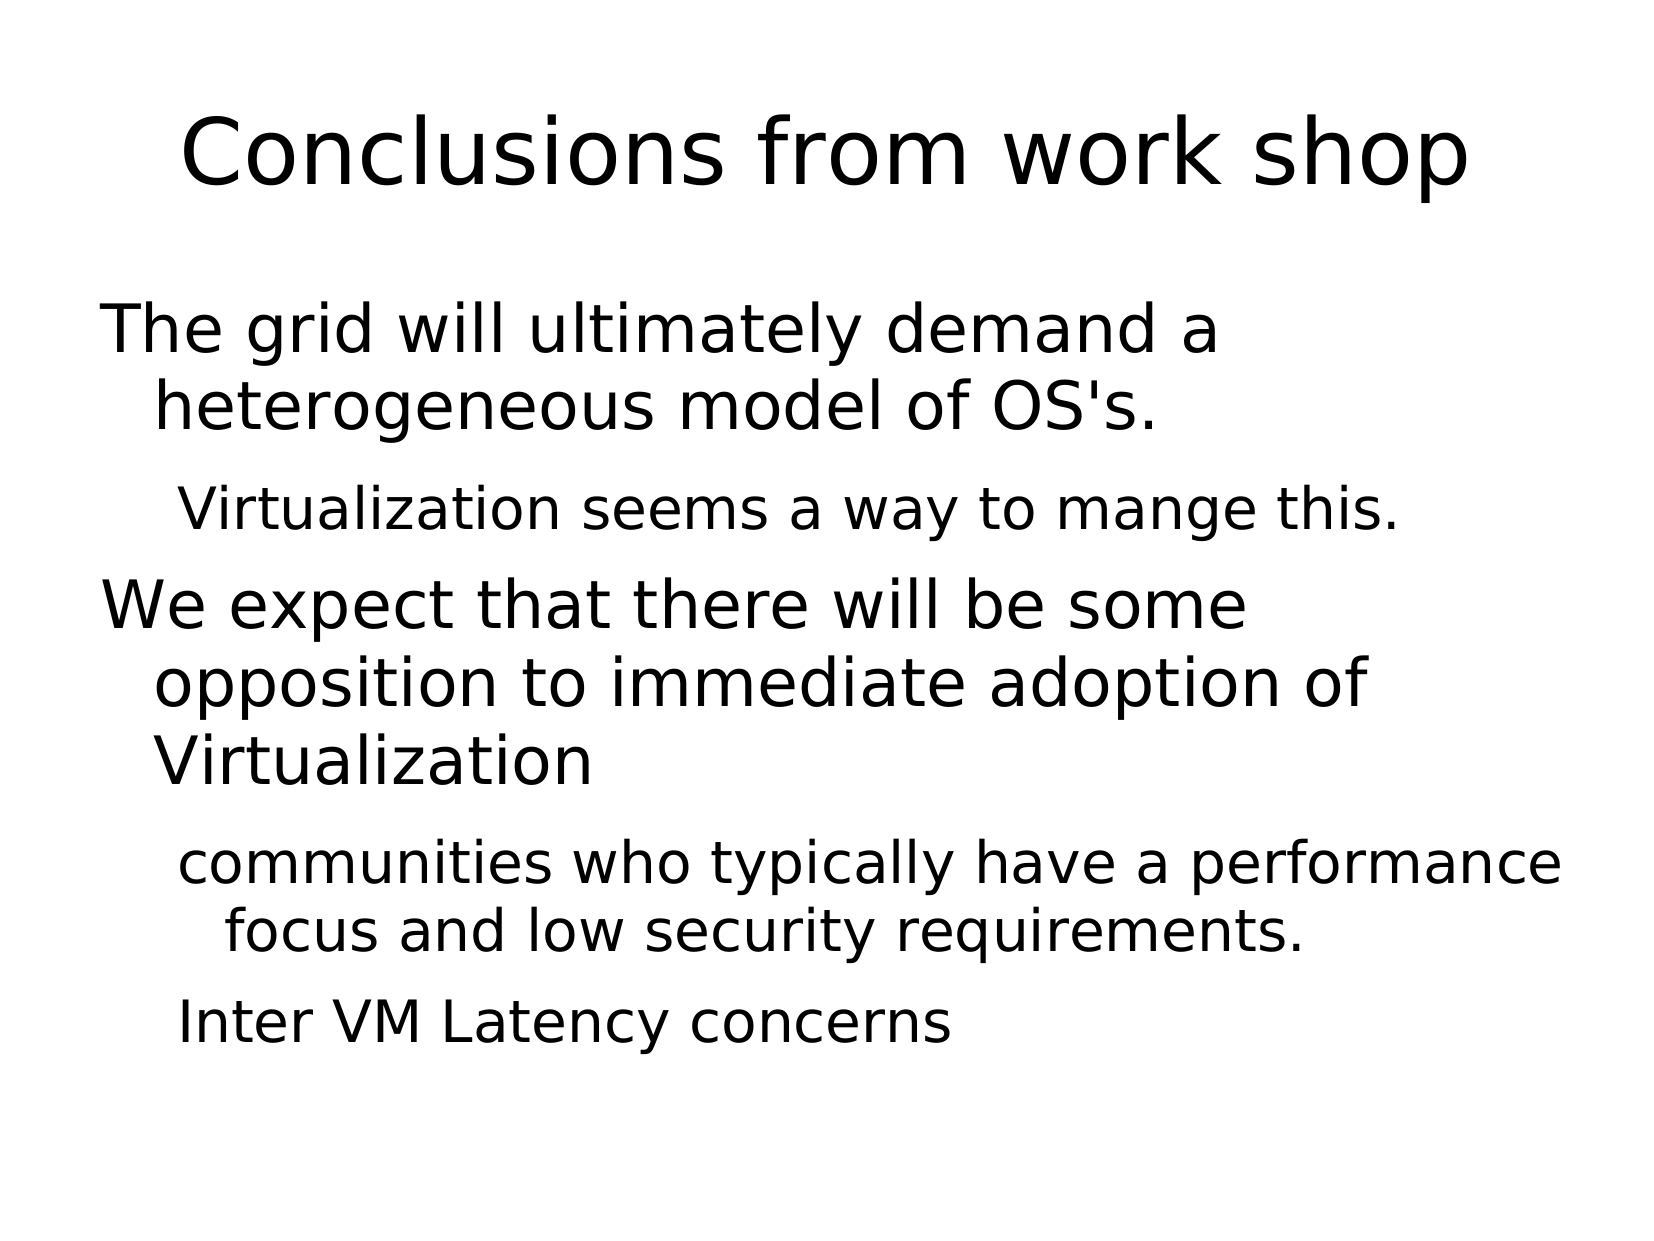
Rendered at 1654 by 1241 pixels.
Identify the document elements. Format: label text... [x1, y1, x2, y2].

title Conclusions from work shop [82, 56, 1571, 250]
list The grid will ultimately demand a heterogeneous model of OS's. Virtualization seems a way to mange this. We expect that there will be some opposition to immediate adoption of Virtualization communities who typically have a performance focus and low security requirements. Inter VM Latency concerns [82, 290, 1571, 1125]
